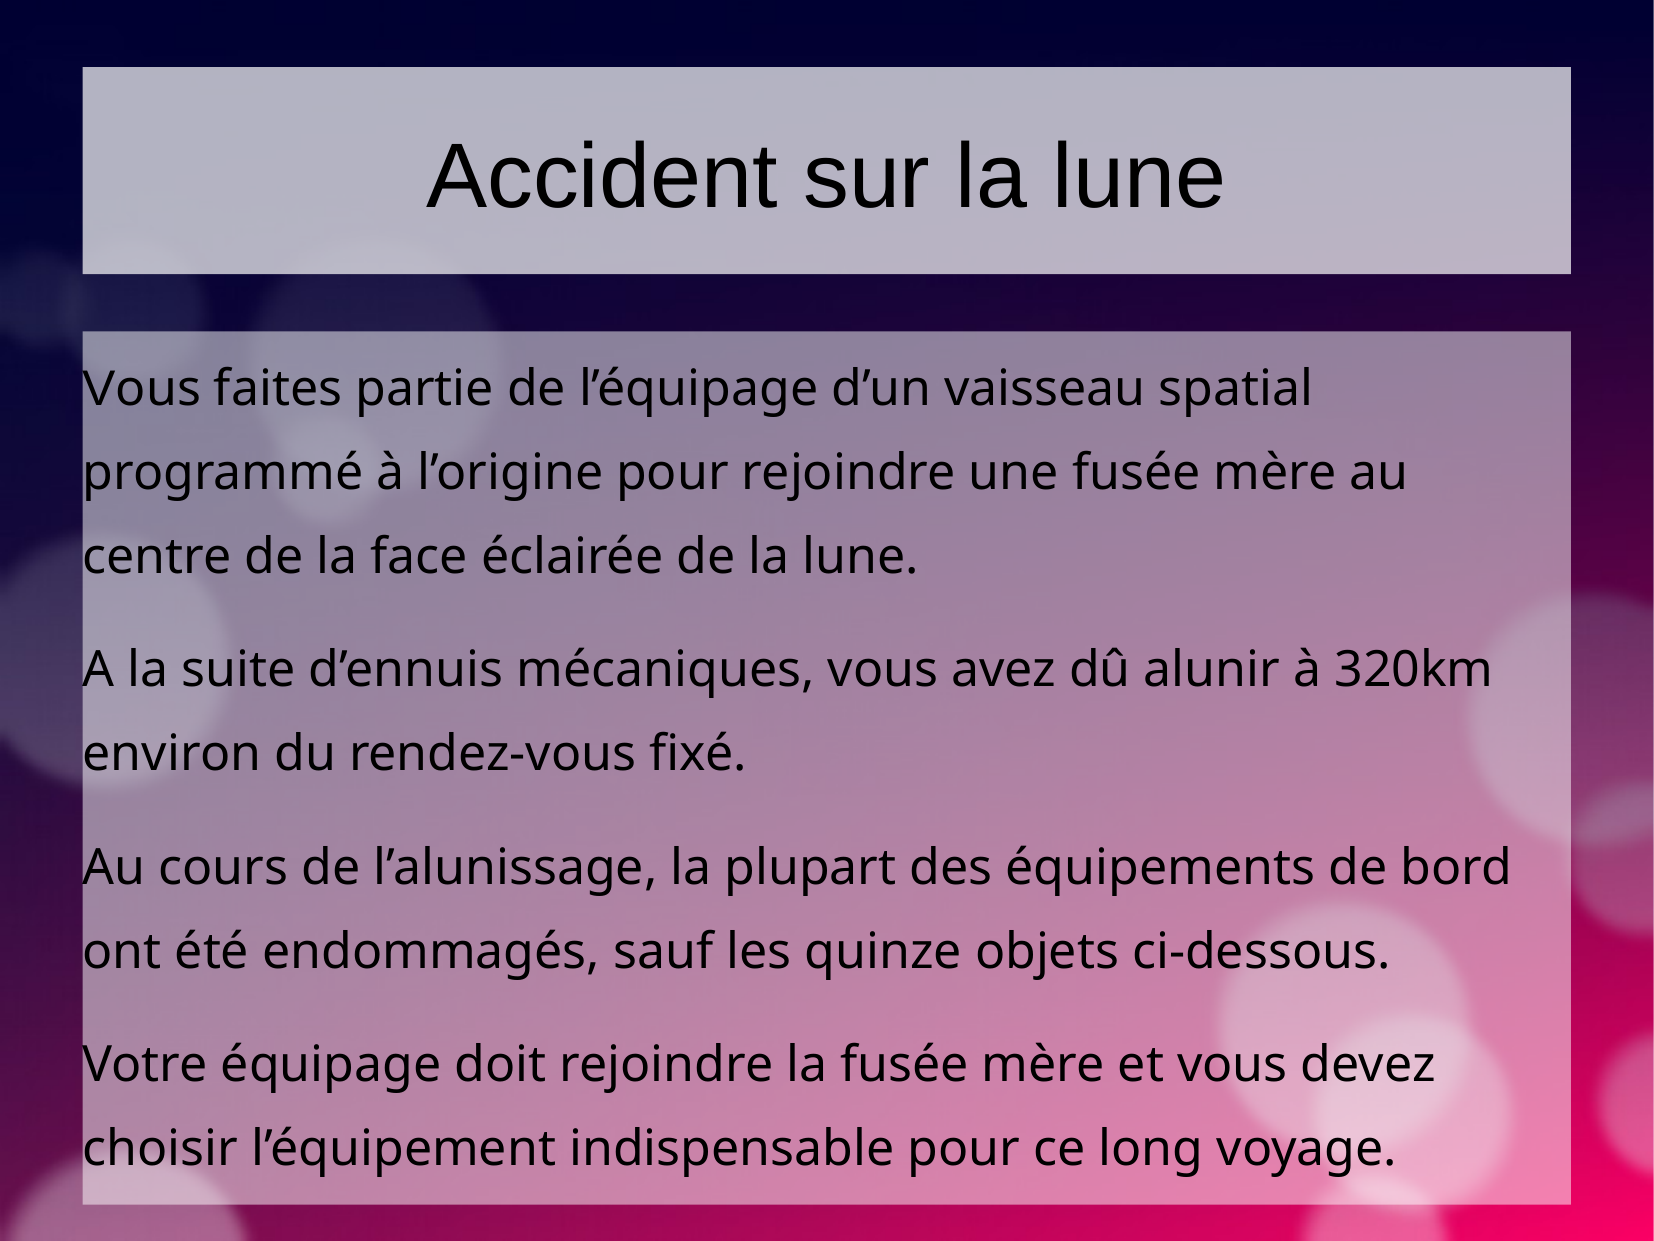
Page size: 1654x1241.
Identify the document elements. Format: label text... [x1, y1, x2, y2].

list Vous faites partie de l’équipage d’un vaisseau spatial programmé à l’origine pour rejoindre une fusée mère au centre de la face éclairée de la lune. A la suite d’ennuis mécaniques, vous avez dû alunir à 320km environ du rendez-vous fixé. Au cours de l’alunissage, la plupart des équipements de bord ont été endommagés, sauf les quinze objets ci-dessous. Votre équipage doit rejoindre la fusée mère et vous devez choisir l’équipement indispensable pour ce long voyage. [82, 331, 1571, 1205]
title Accident sur la lune [82, 67, 1571, 275]
